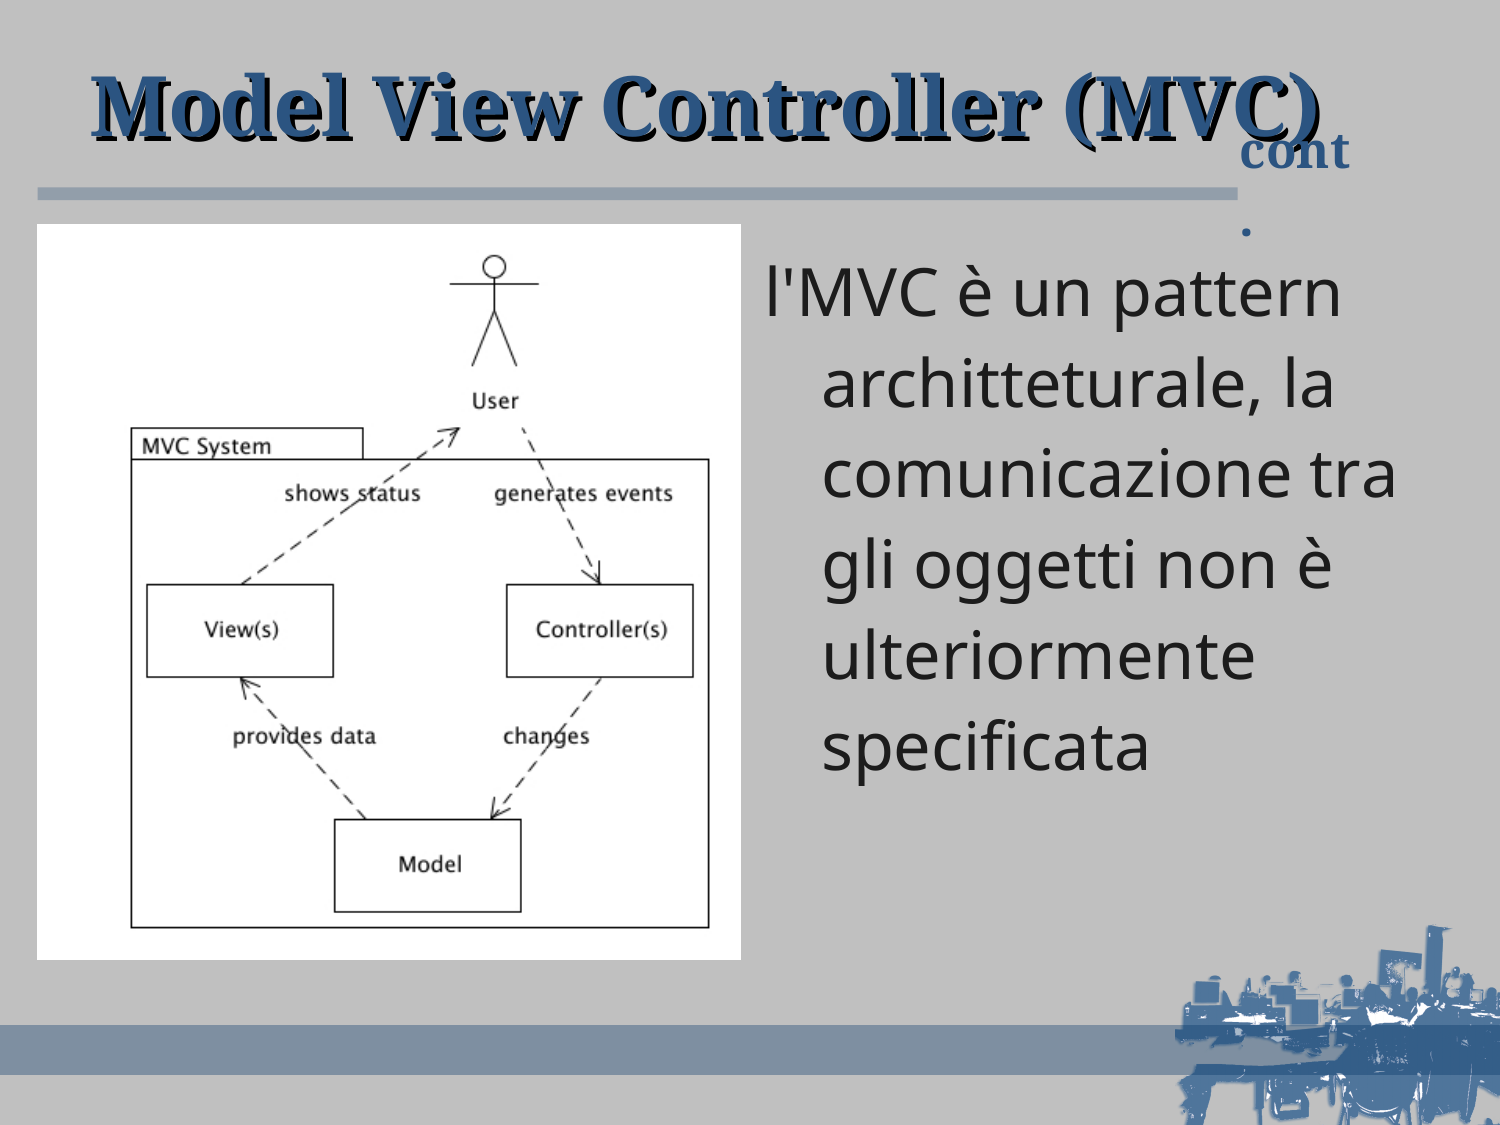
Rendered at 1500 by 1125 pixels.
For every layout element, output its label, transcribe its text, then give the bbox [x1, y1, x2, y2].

picture [37, 224, 741, 960]
list l'MVC è un pattern architteturale, la comunicazione tra gli oggetti non è ulteriormente specificata [750, 237, 1426, 1006]
text_box cont. [1224, 137, 1375, 230]
title Model View Controller (MVC) [75, 35, 1426, 174]
